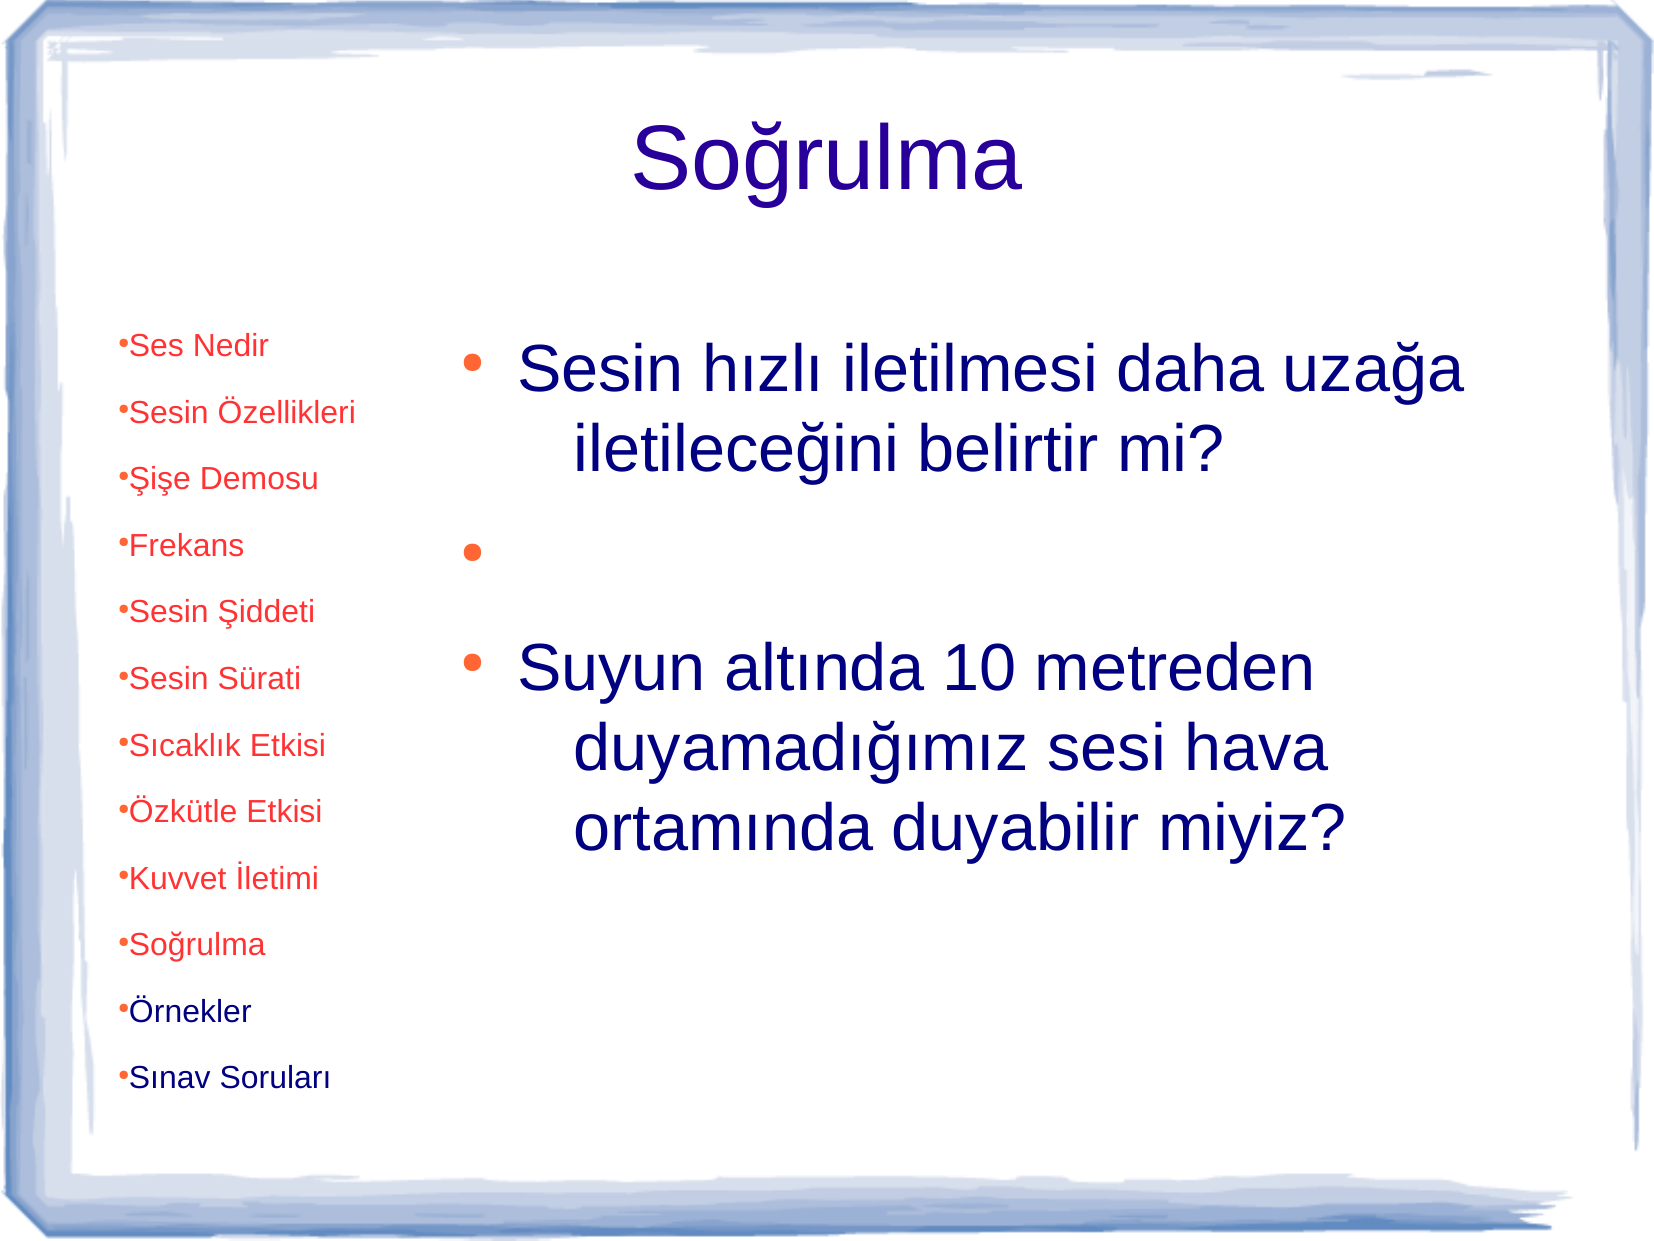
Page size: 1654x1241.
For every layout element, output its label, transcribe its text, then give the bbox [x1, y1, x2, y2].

title Soğrulma [82, 49, 1571, 257]
list Sesin hızlı iletilmesi daha uzağa iletileceğini belirtir mi? Suyun altında 10 metreden duyamadığımız sesi hava ortamında duyabilir miyiz? [460, 324, 1572, 1004]
list Ses Nedir Sesin Özellikleri Şişe Demosu Frekans Sesin Şiddeti Sesin Sürati Sıcaklık Etkisi Özkütle Etkisi Kuvvet İletimi Soğrulma Örnekler Sınav Soruları [118, 324, 438, 1097]
